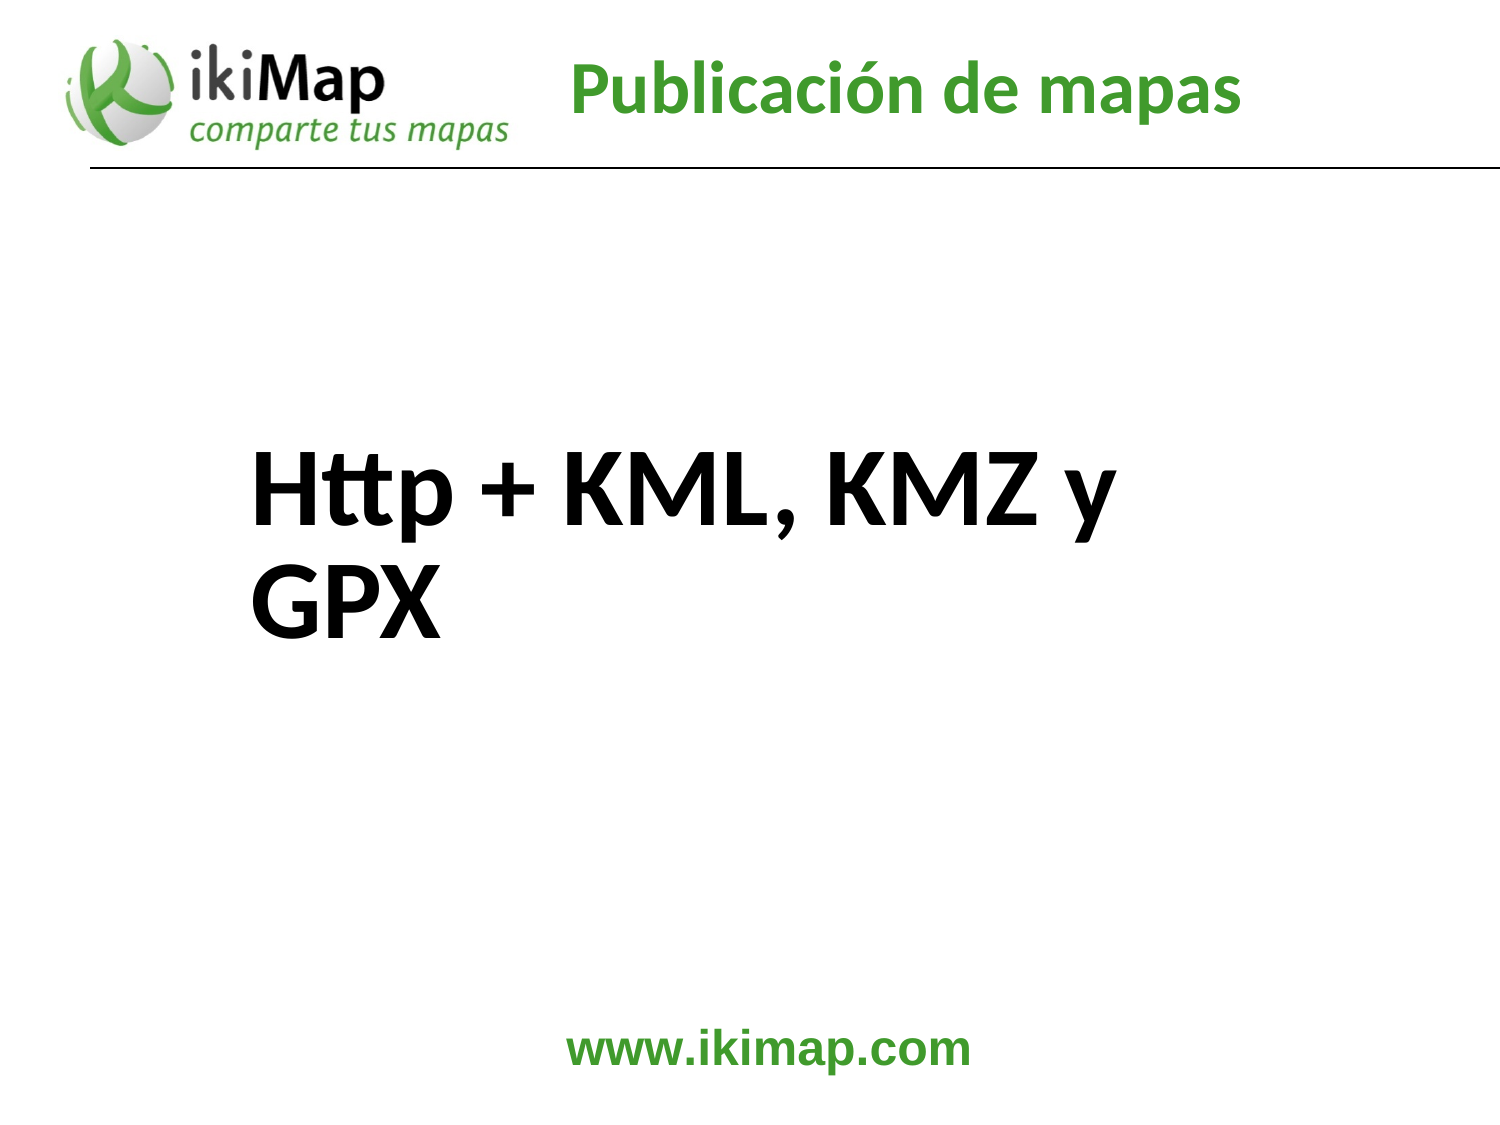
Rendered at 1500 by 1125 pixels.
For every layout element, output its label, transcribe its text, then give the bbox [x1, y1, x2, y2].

text_box www.ikimap.com [551, 1007, 988, 1084]
text_box Publicación de mapas [553, 49, 1500, 173]
text_box Http + KML, KMZ y GPX [235, 433, 1265, 724]
picture [58, 35, 526, 152]
